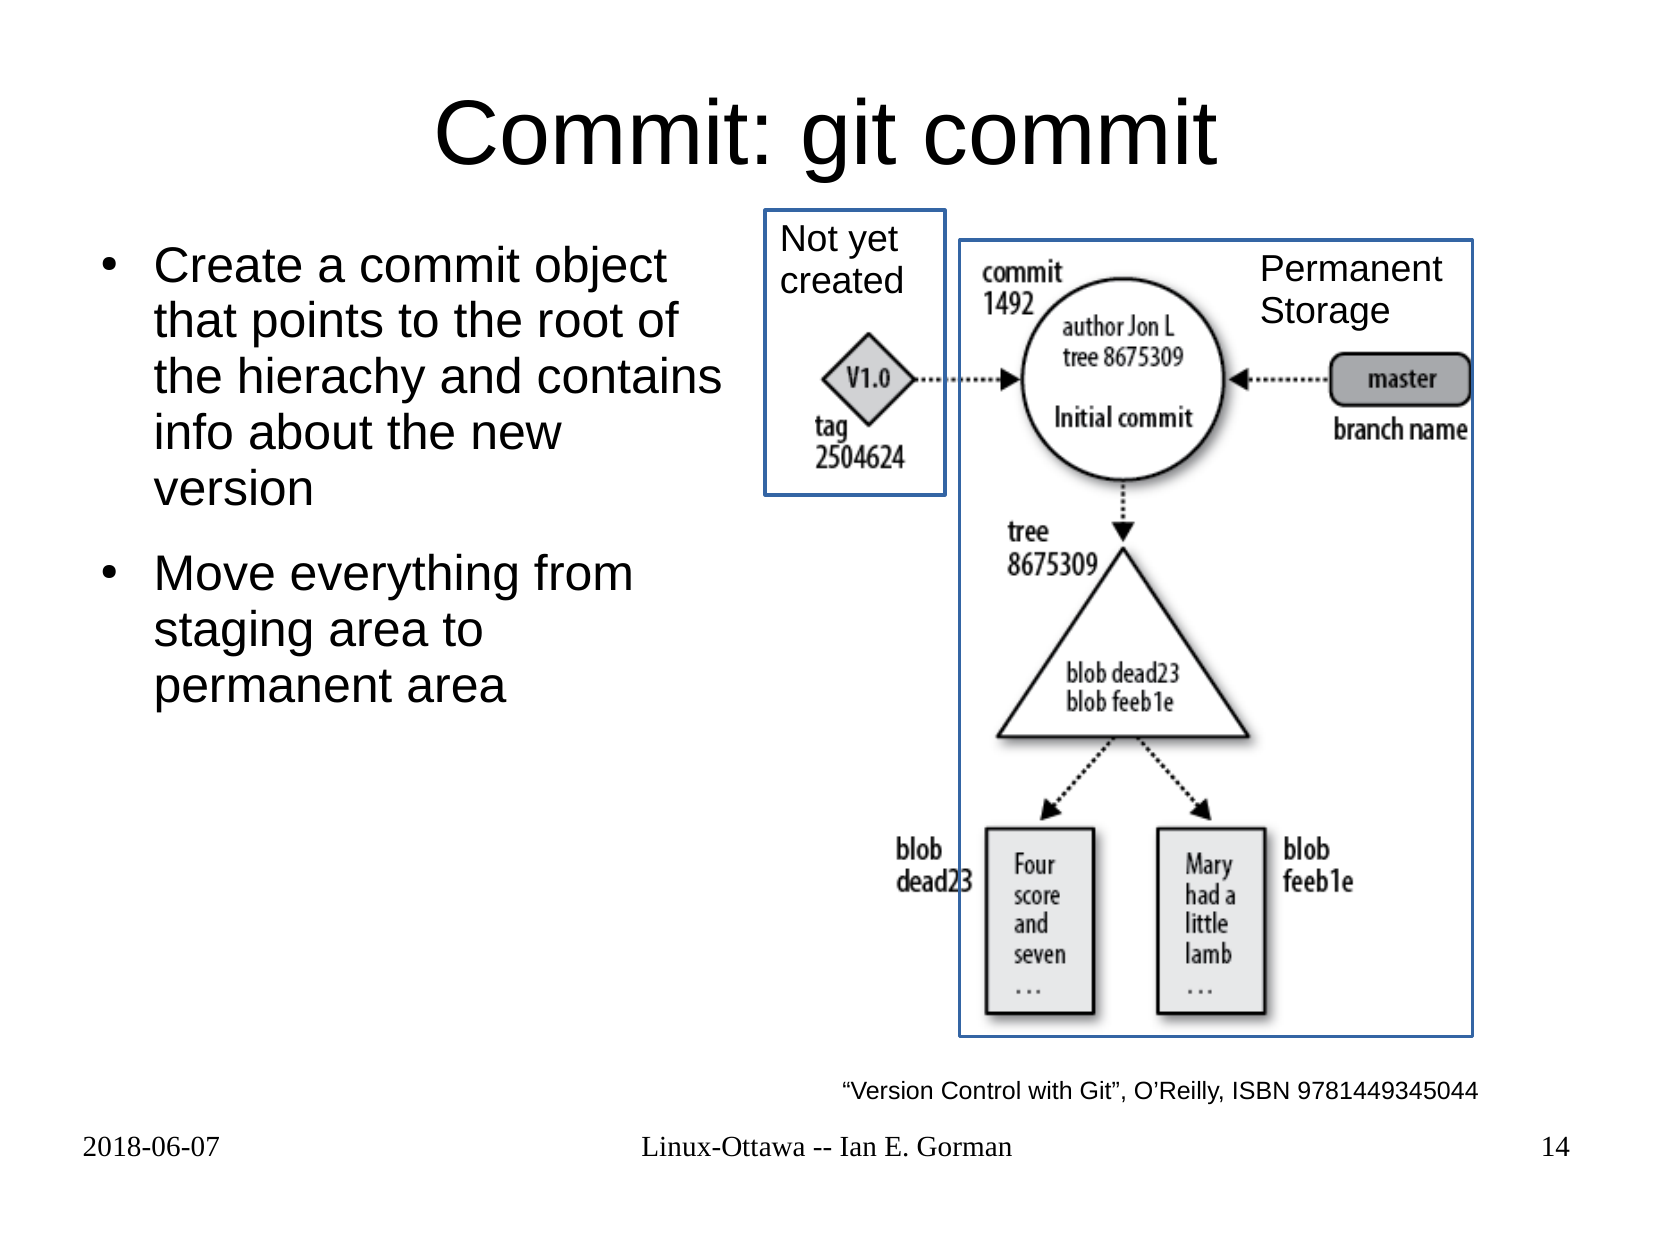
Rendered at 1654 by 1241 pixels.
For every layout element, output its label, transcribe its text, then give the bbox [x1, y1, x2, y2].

text_box “Version Control with Git”, O’Reilly, ISBN 9781449345044 [827, 1069, 1548, 1113]
text_box Permanent Storage [1245, 240, 1473, 339]
text_box Not yet created [765, 210, 931, 309]
picture [815, 254, 943, 493]
title Commit: git commit [82, 49, 1571, 217]
picture [815, 254, 958, 1037]
list Create a commit object that points to the root of the hierachy and contains info about the new version Move everything from staging area to permanent area [82, 236, 736, 1096]
picture [961, 254, 1471, 1035]
